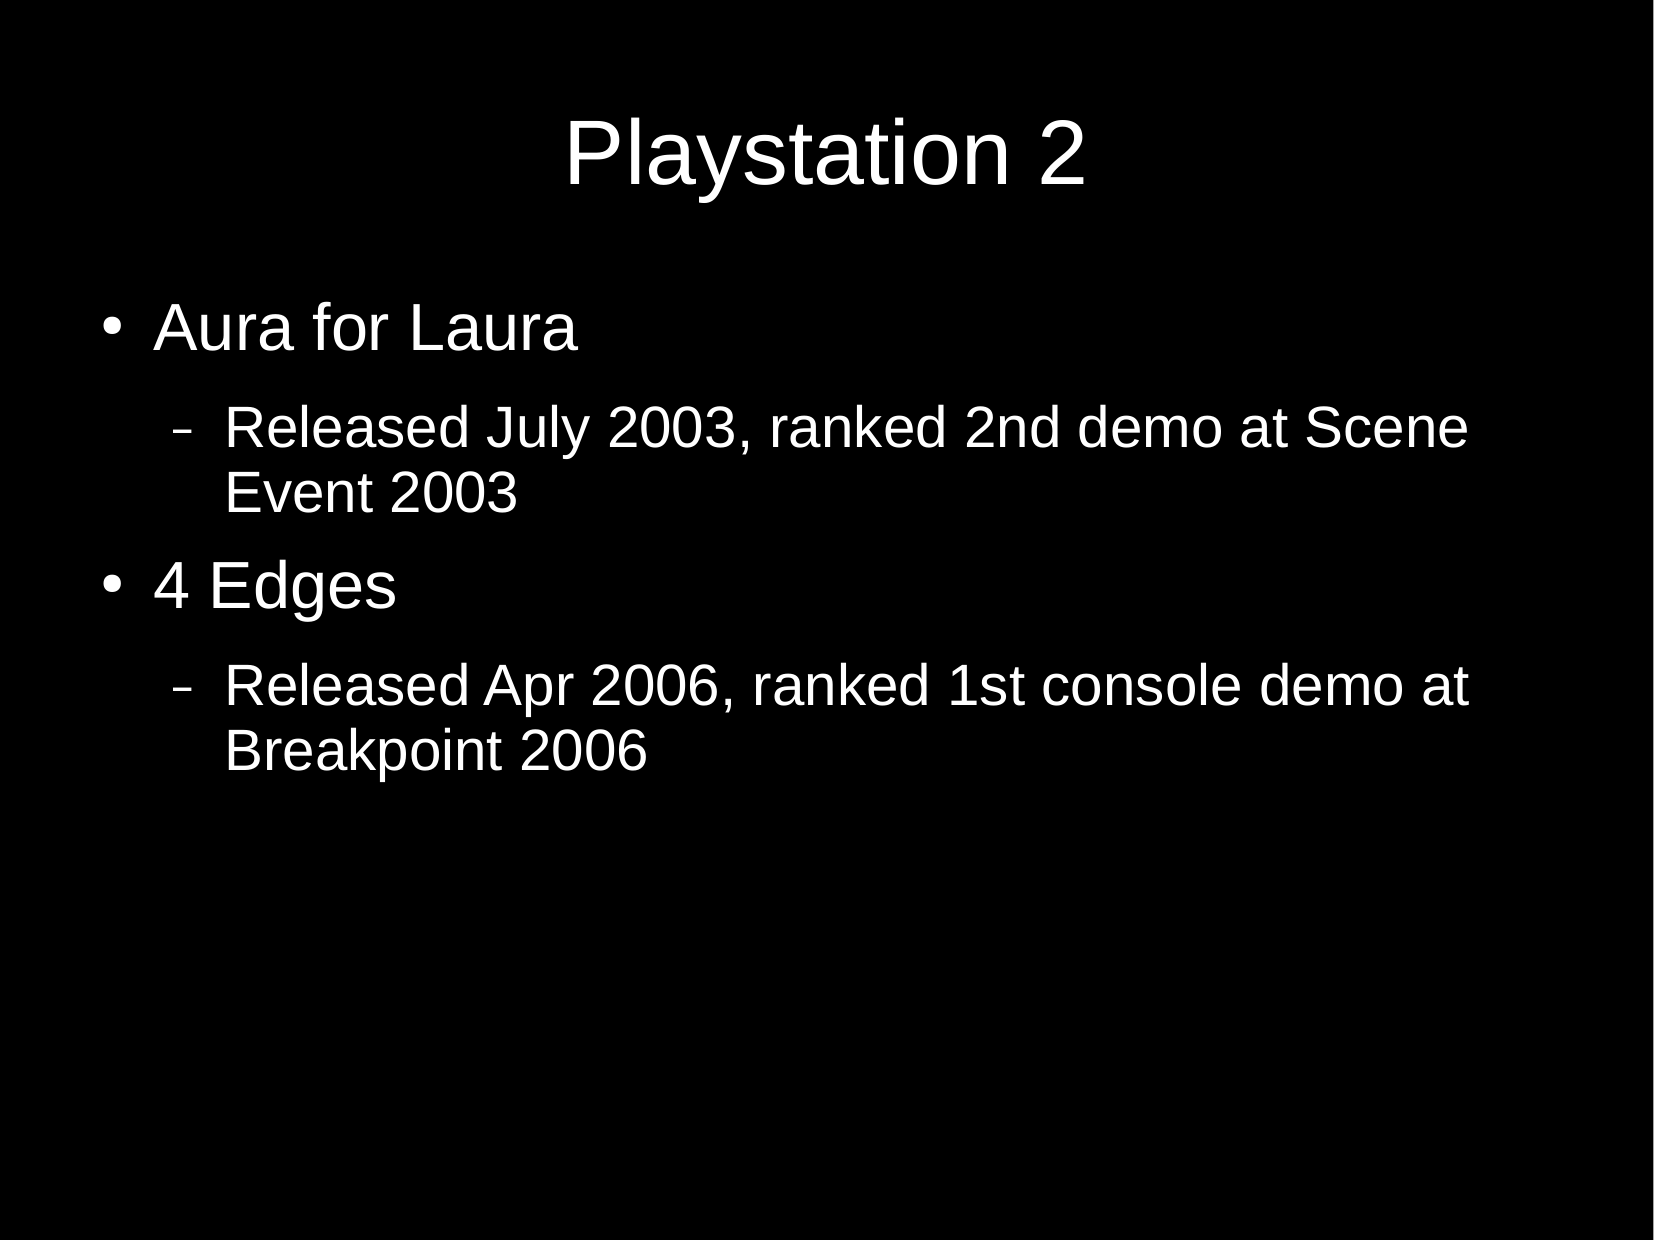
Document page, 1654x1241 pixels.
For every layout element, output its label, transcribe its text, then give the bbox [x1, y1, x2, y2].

title Playstation 2 [82, 56, 1571, 250]
list Aura for Laura Released July 2003, ranked 2nd demo at Scene Event 2003 4 Edges Released Apr 2006, ranked 1st console demo at Breakpoint 2006 [82, 290, 1571, 1109]
